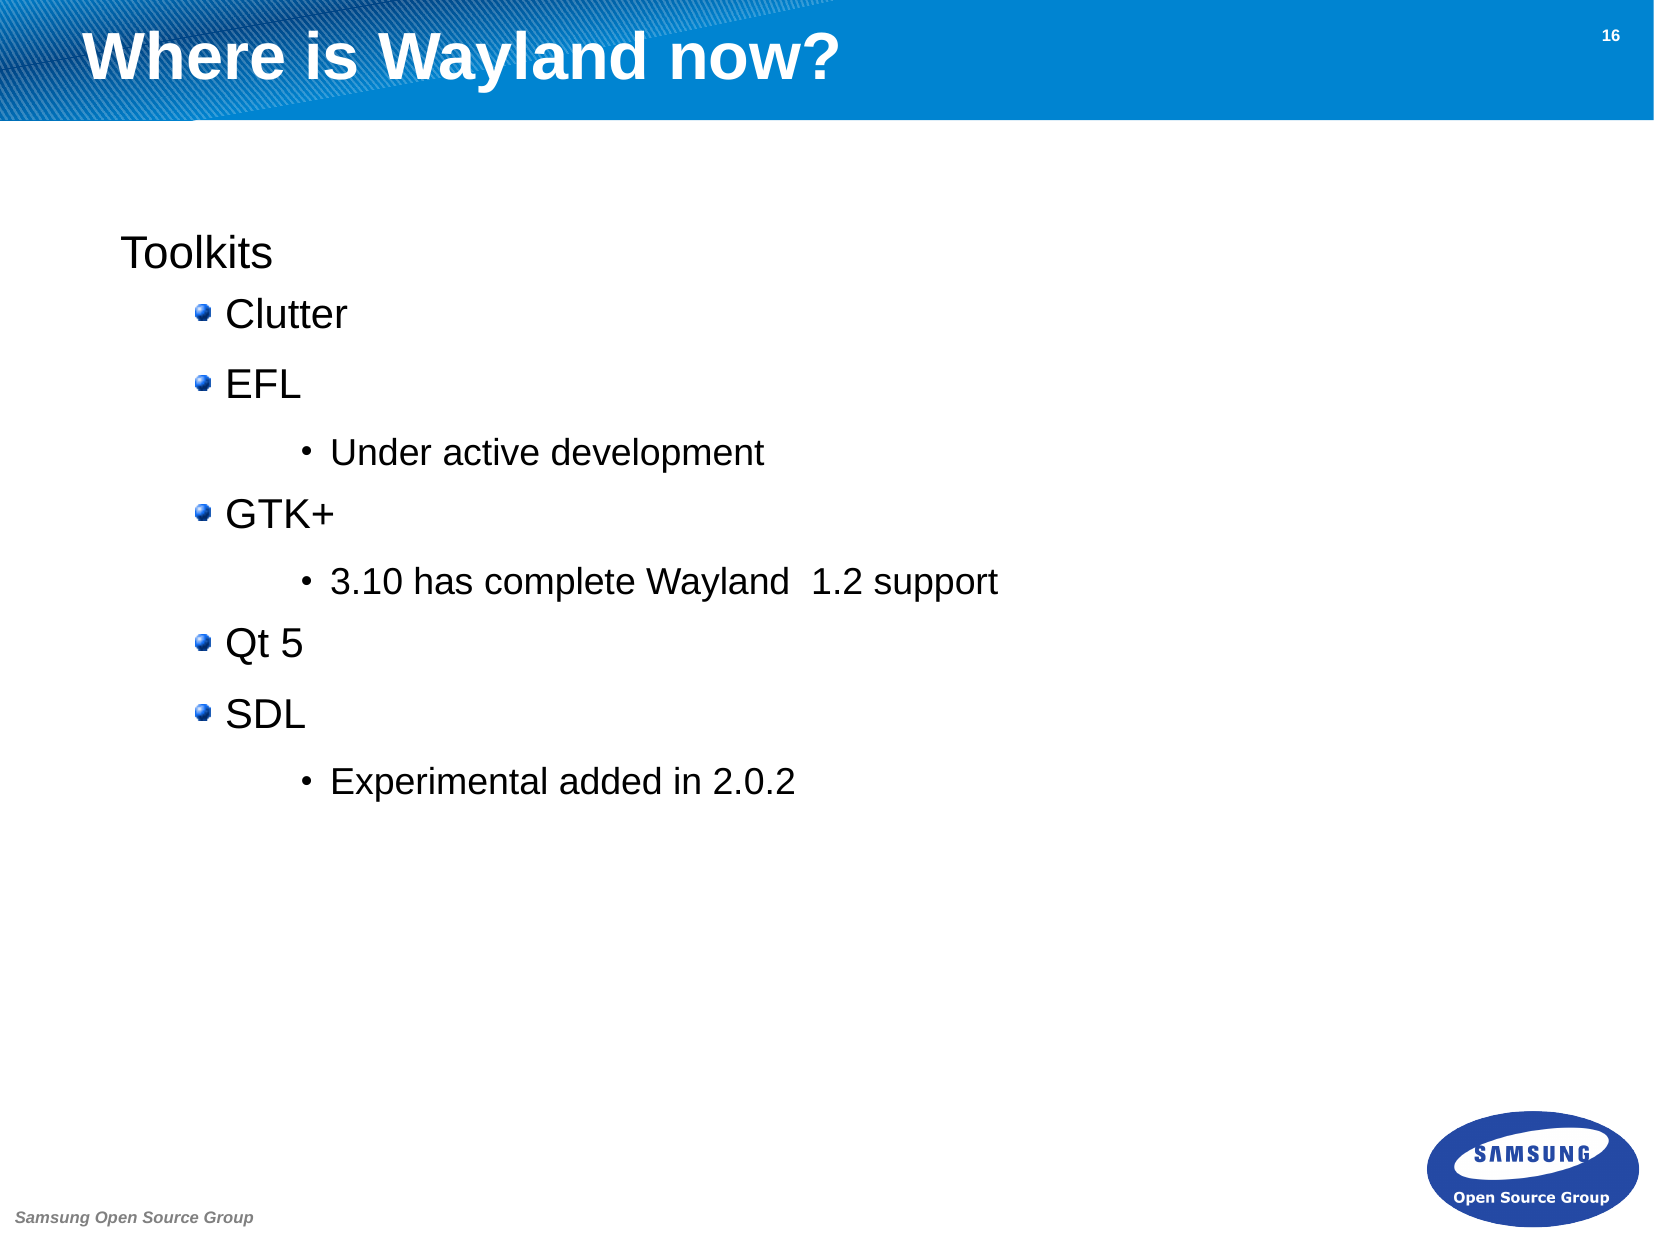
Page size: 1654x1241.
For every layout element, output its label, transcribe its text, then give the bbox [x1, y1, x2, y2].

title Where is Wayland now? [82, 15, 1570, 100]
picture [1425, 1109, 1641, 1230]
list Toolkits Clutter EFL Under active development GTK+ 3.10 has complete Wayland 1.2 support Qt 5 SDL Experimental added in 2.0.2 [90, 225, 1545, 945]
